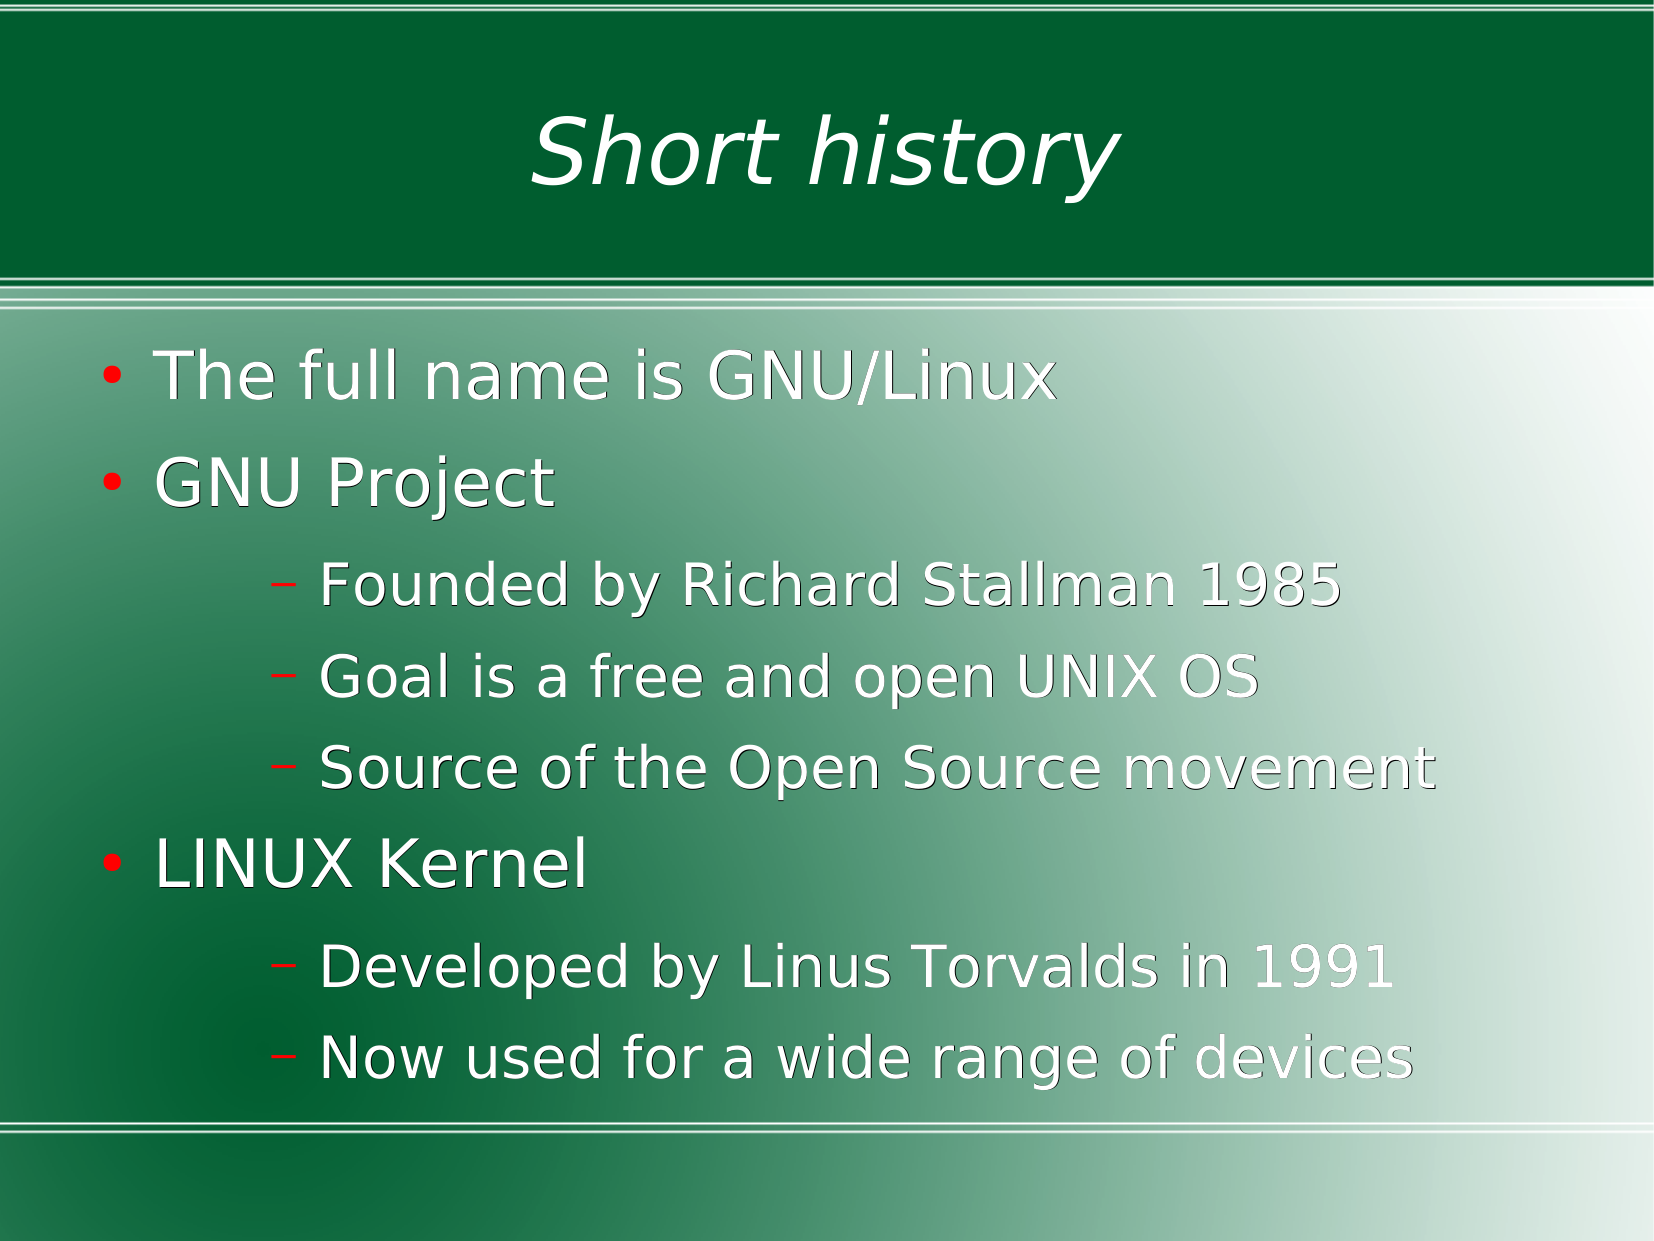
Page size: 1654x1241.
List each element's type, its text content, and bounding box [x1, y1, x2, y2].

title Short history [82, 56, 1571, 250]
list The full name is GNU/Linux GNU Project Founded by Richard Stallman 1985 Goal is a free and open UNIX OS Source of the Open Source movement LINUX Kernel Developed by Linus Torvalds in 1991 Now used for a wide range of devices [82, 337, 1571, 1241]
picture [0, 0, 1654, 1241]
